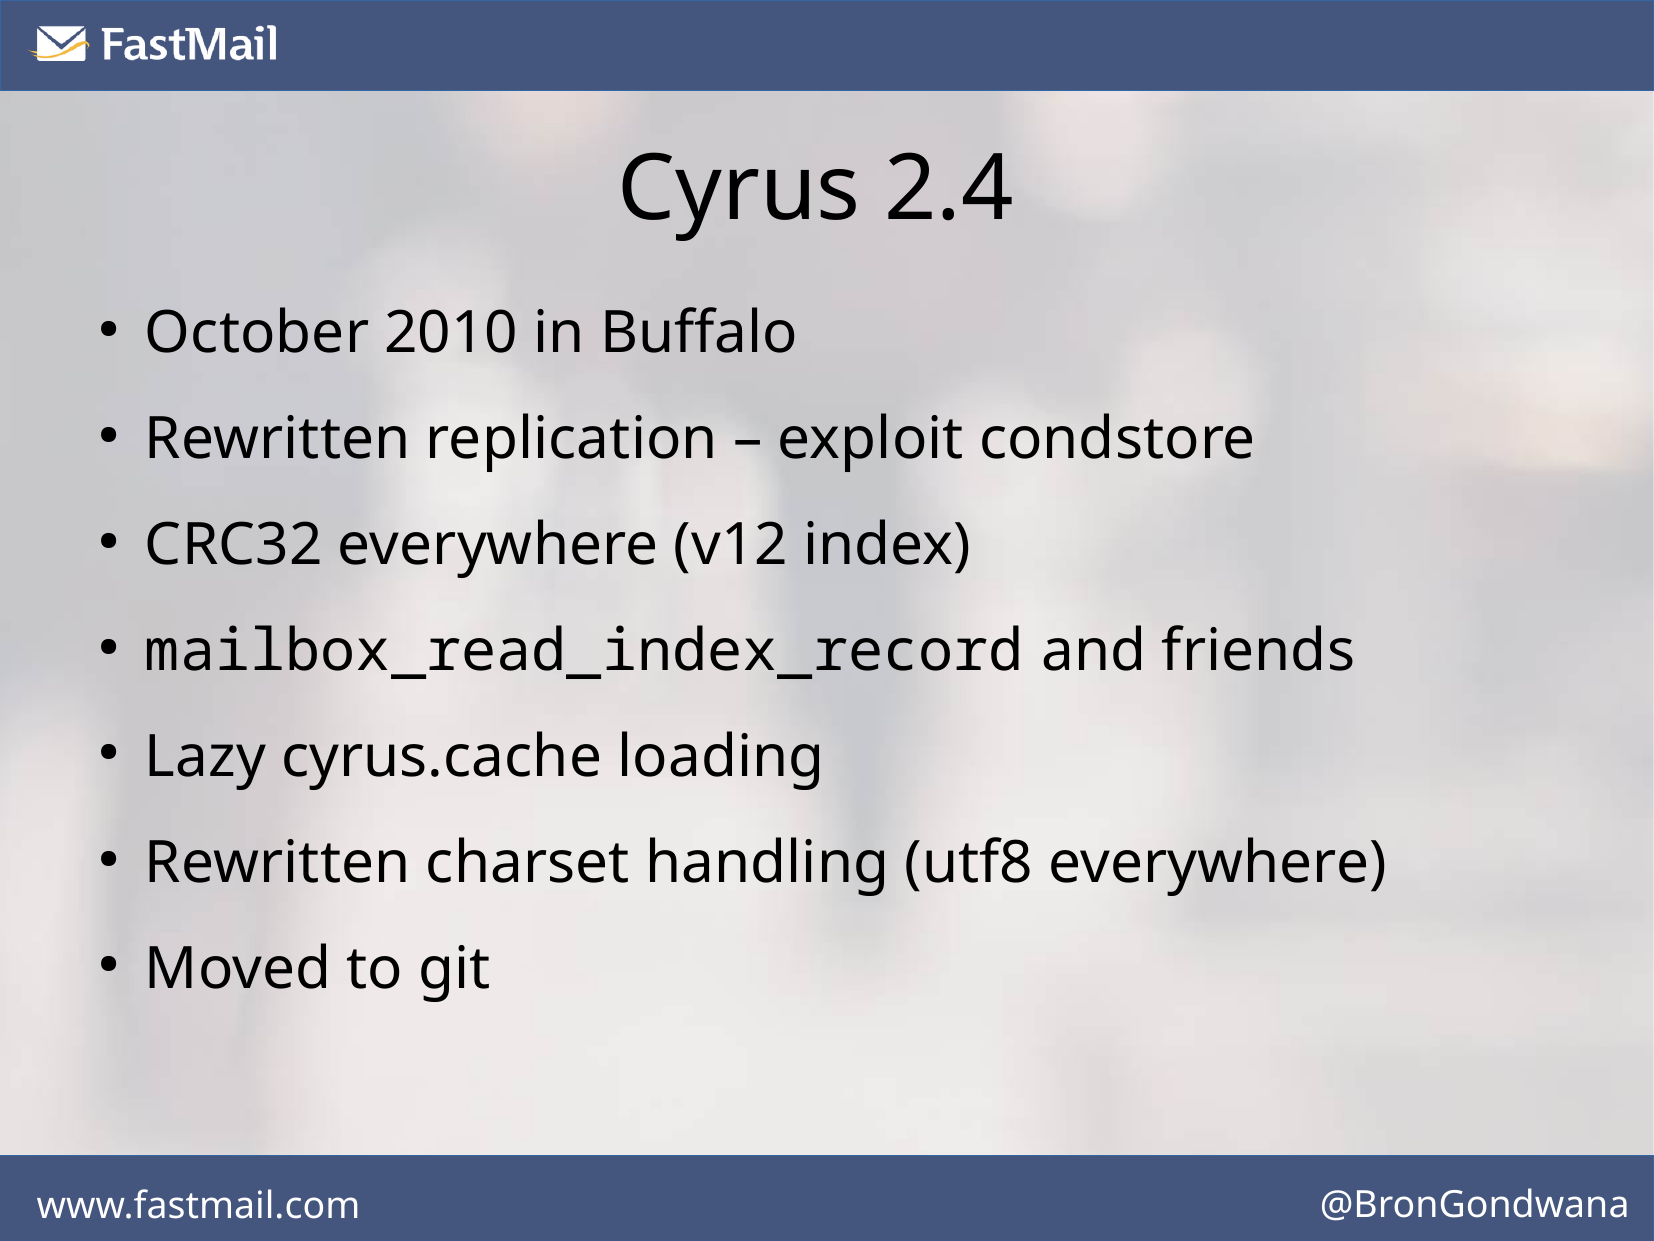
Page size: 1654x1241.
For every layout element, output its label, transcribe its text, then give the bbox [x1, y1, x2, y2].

title Cyrus 2.4 [71, 101, 1561, 267]
picture [26, 8, 302, 78]
picture [0, 91, 1654, 1155]
list October 2010 in Buffalo Rewritten replication – exploit condstore CRC32 everywhere (v12 index) mailbox_read_index_record and friends Lazy cyrus.cache loading Rewritten charset handling (utf8 everywhere) Moved to git [82, 290, 1571, 1010]
